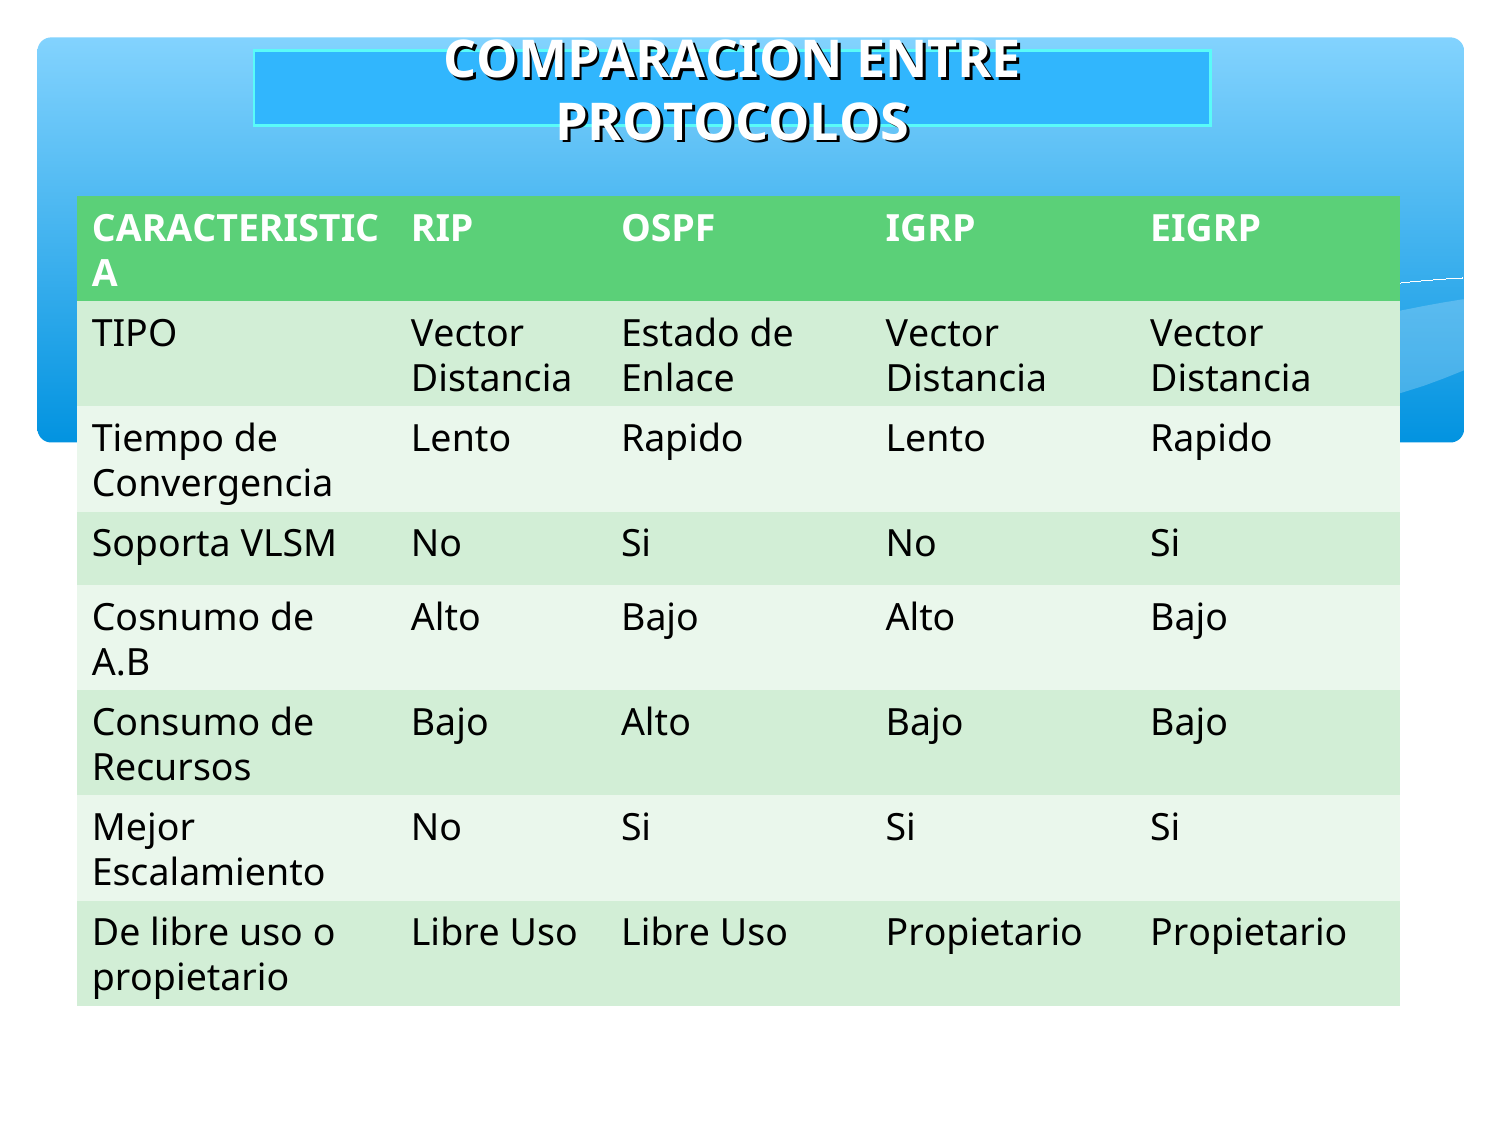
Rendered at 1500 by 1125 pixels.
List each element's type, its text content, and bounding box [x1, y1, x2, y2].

table_header CARACTERISTICA [77, 196, 396, 301]
table_cell Bajo [871, 690, 1135, 795]
table_cell Vector Distancia [1135, 301, 1400, 406]
table_header EIGRP [1135, 196, 1400, 301]
table_cell No [871, 512, 1135, 585]
table_cell Propietario [1135, 901, 1400, 1006]
table_cell Libre Uso [396, 901, 606, 1006]
table_cell Vector Distancia [871, 301, 1135, 406]
table_cell Lento [871, 406, 1135, 512]
table_header OSPF [606, 196, 871, 301]
table_cell Consumo de Recursos [77, 690, 396, 795]
table_cell Rapido [606, 406, 871, 512]
table_cell Bajo [396, 690, 606, 795]
table_cell Cosnumo de A.B [77, 585, 396, 690]
table_cell Mejor Escalamiento [77, 795, 396, 901]
table_cell Propietario [871, 901, 1135, 1006]
table_cell Si [606, 795, 871, 901]
table_cell Bajo [1135, 690, 1400, 795]
table_cell Si [871, 795, 1135, 901]
table_cell No [396, 512, 606, 585]
table_cell Si [1135, 512, 1400, 585]
table_cell Si [606, 512, 871, 585]
table_cell Bajo [606, 585, 871, 690]
table_cell TIPO [77, 301, 396, 406]
table_cell No [396, 795, 606, 901]
table_cell Alto [871, 585, 1135, 690]
table_cell Si [1135, 795, 1400, 901]
table_cell De libre uso o propietario [77, 901, 396, 1006]
table_cell Tiempo de Convergencia [77, 406, 396, 512]
table_cell Alto [606, 690, 871, 795]
table_cell Alto [396, 585, 606, 690]
table_cell Bajo [1135, 585, 1400, 690]
table_header RIP [396, 196, 606, 301]
text_box COMPARACION ENTRE PROTOCOLOS [253, 50, 1211, 126]
table_cell Rapido [1135, 406, 1400, 512]
table_cell Soporta VLSM [77, 512, 396, 585]
table_header IGRP [871, 196, 1135, 301]
table_cell Vector Distancia [396, 301, 606, 406]
table_cell Libre Uso [606, 901, 871, 1006]
table_cell Lento [396, 406, 606, 512]
table_cell Estado de Enlace [606, 301, 871, 406]
